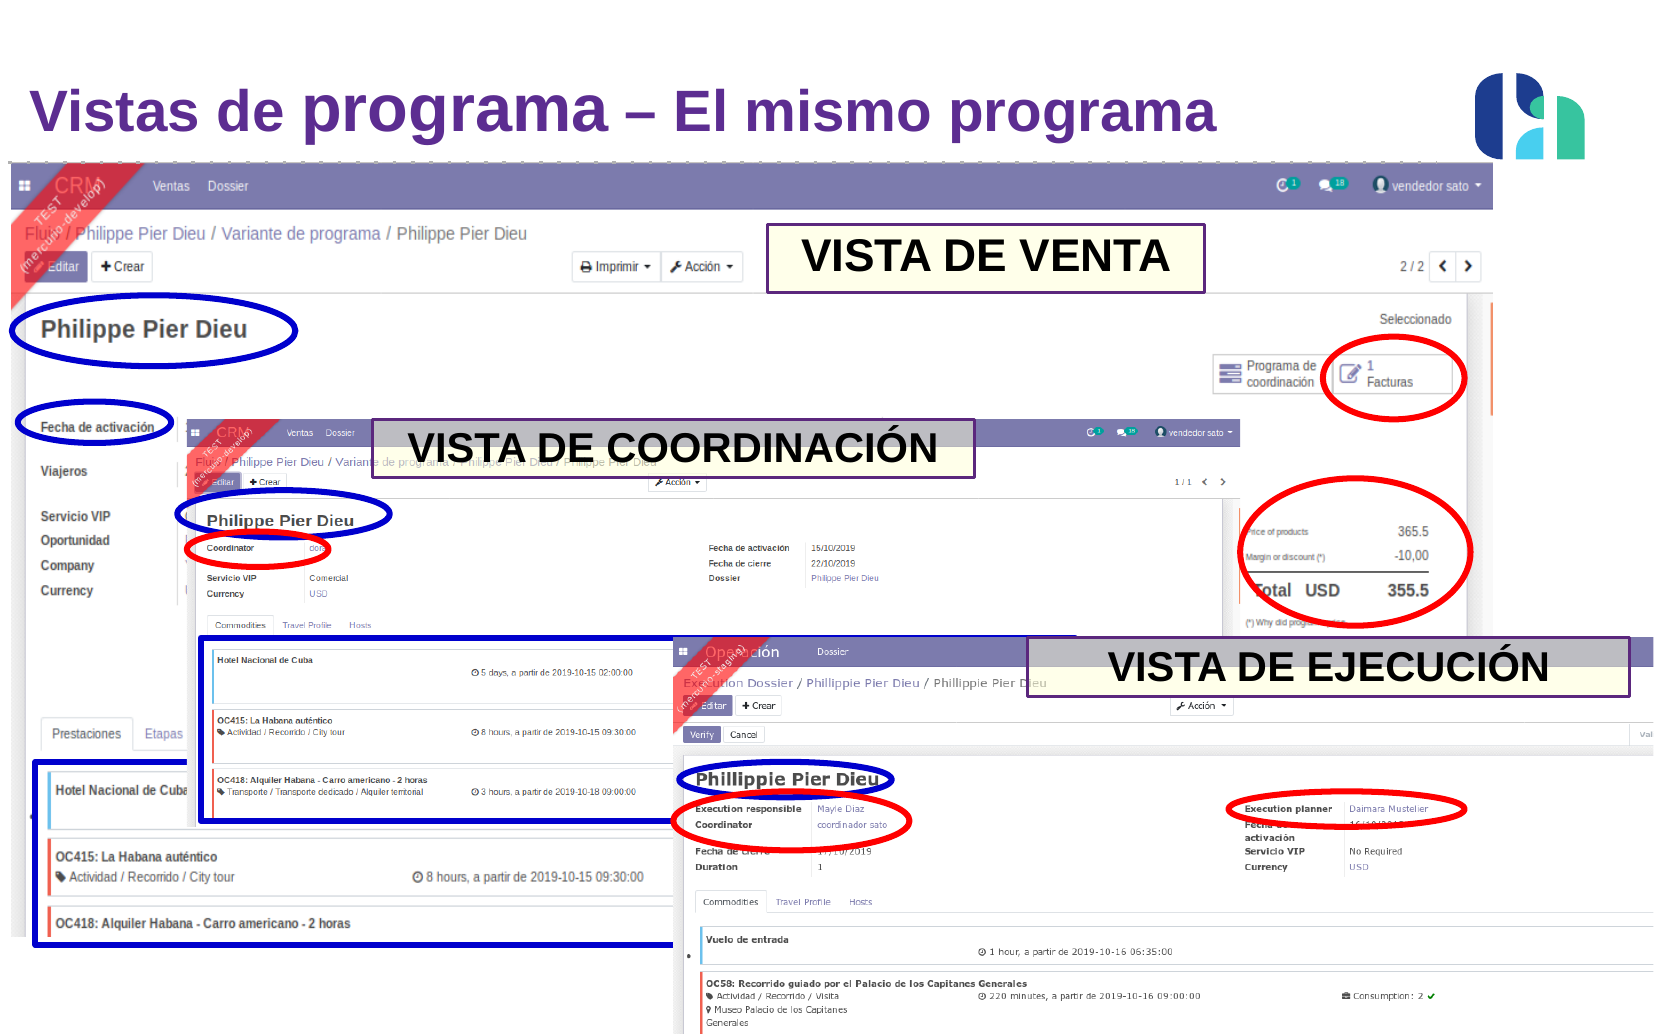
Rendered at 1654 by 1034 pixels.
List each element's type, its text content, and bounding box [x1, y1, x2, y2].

text_box Vistas de programa – El mismo programa [29, 70, 1317, 146]
picture [683, 765, 888, 791]
text_box VISTA DE VENTA [767, 224, 1205, 293]
picture [1474, 73, 1585, 160]
picture [11, 162, 1654, 1034]
text_box VISTA DE COORDINACIÓN [372, 419, 975, 478]
picture [16, 299, 292, 363]
text_box VISTA DE EJECUCIÓN [1027, 637, 1630, 697]
picture [677, 798, 906, 847]
